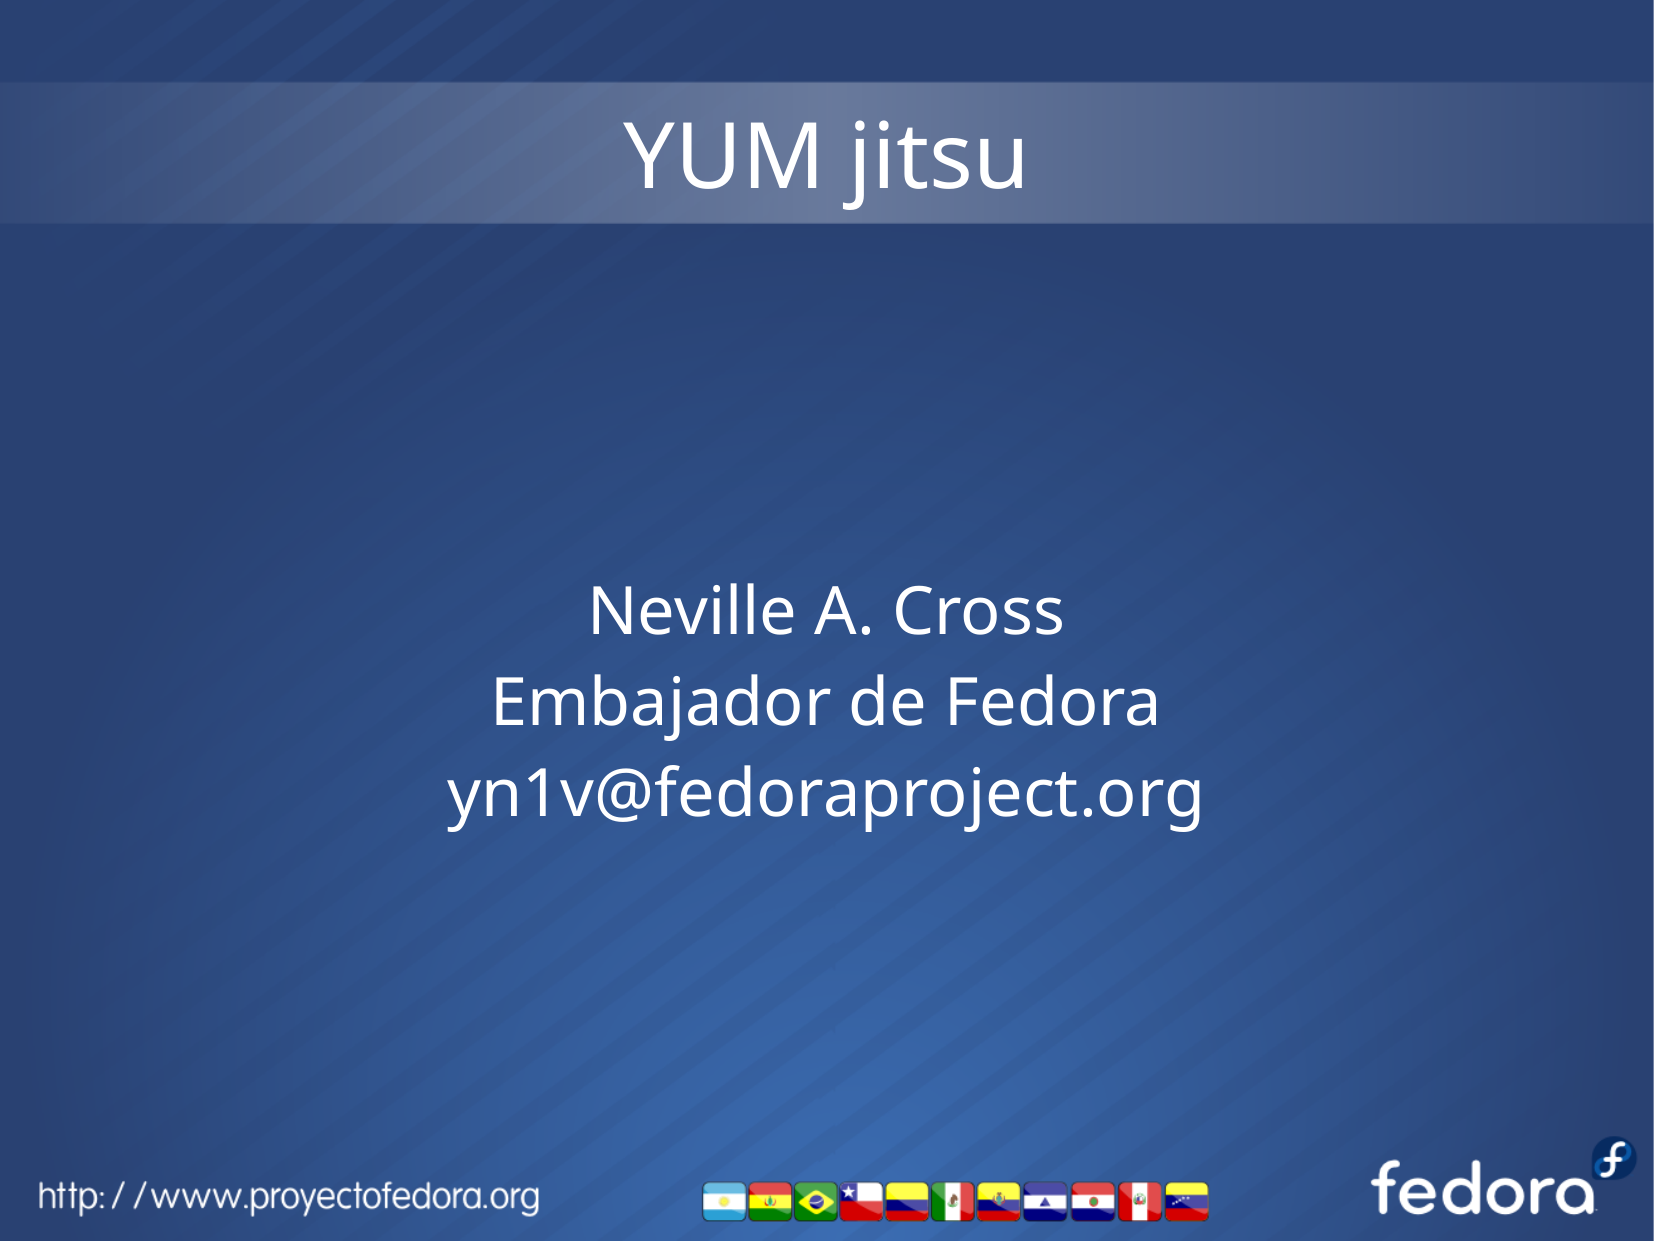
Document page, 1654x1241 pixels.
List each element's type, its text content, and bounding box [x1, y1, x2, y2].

picture [0, 0, 1654, 1241]
subtitle Neville A. Cross Embajador de Fedora yn1v@fedoraproject.org [82, 297, 1571, 1102]
title YUM jitsu [82, 49, 1571, 257]
